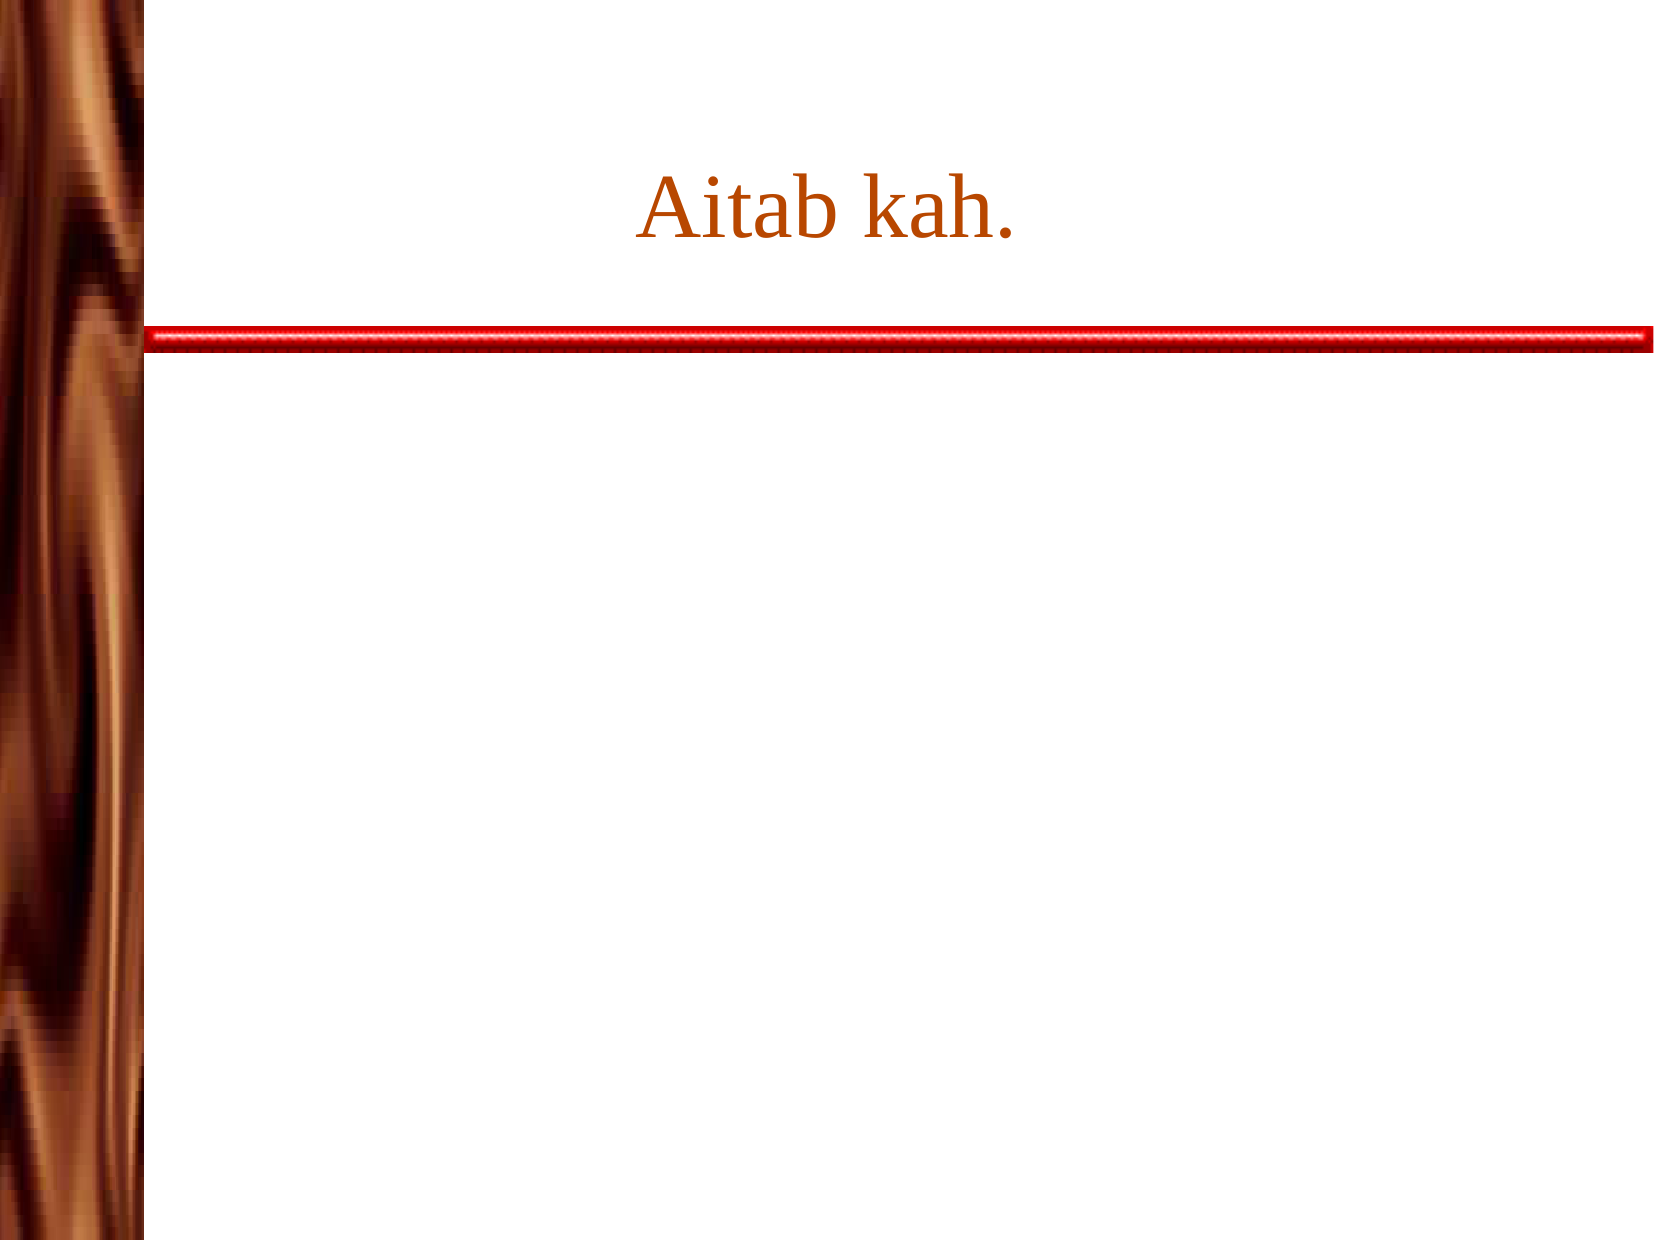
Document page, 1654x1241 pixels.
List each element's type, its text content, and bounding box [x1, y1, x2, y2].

title Aitab kah. [121, 100, 1533, 312]
picture [0, 0, 1654, 1240]
